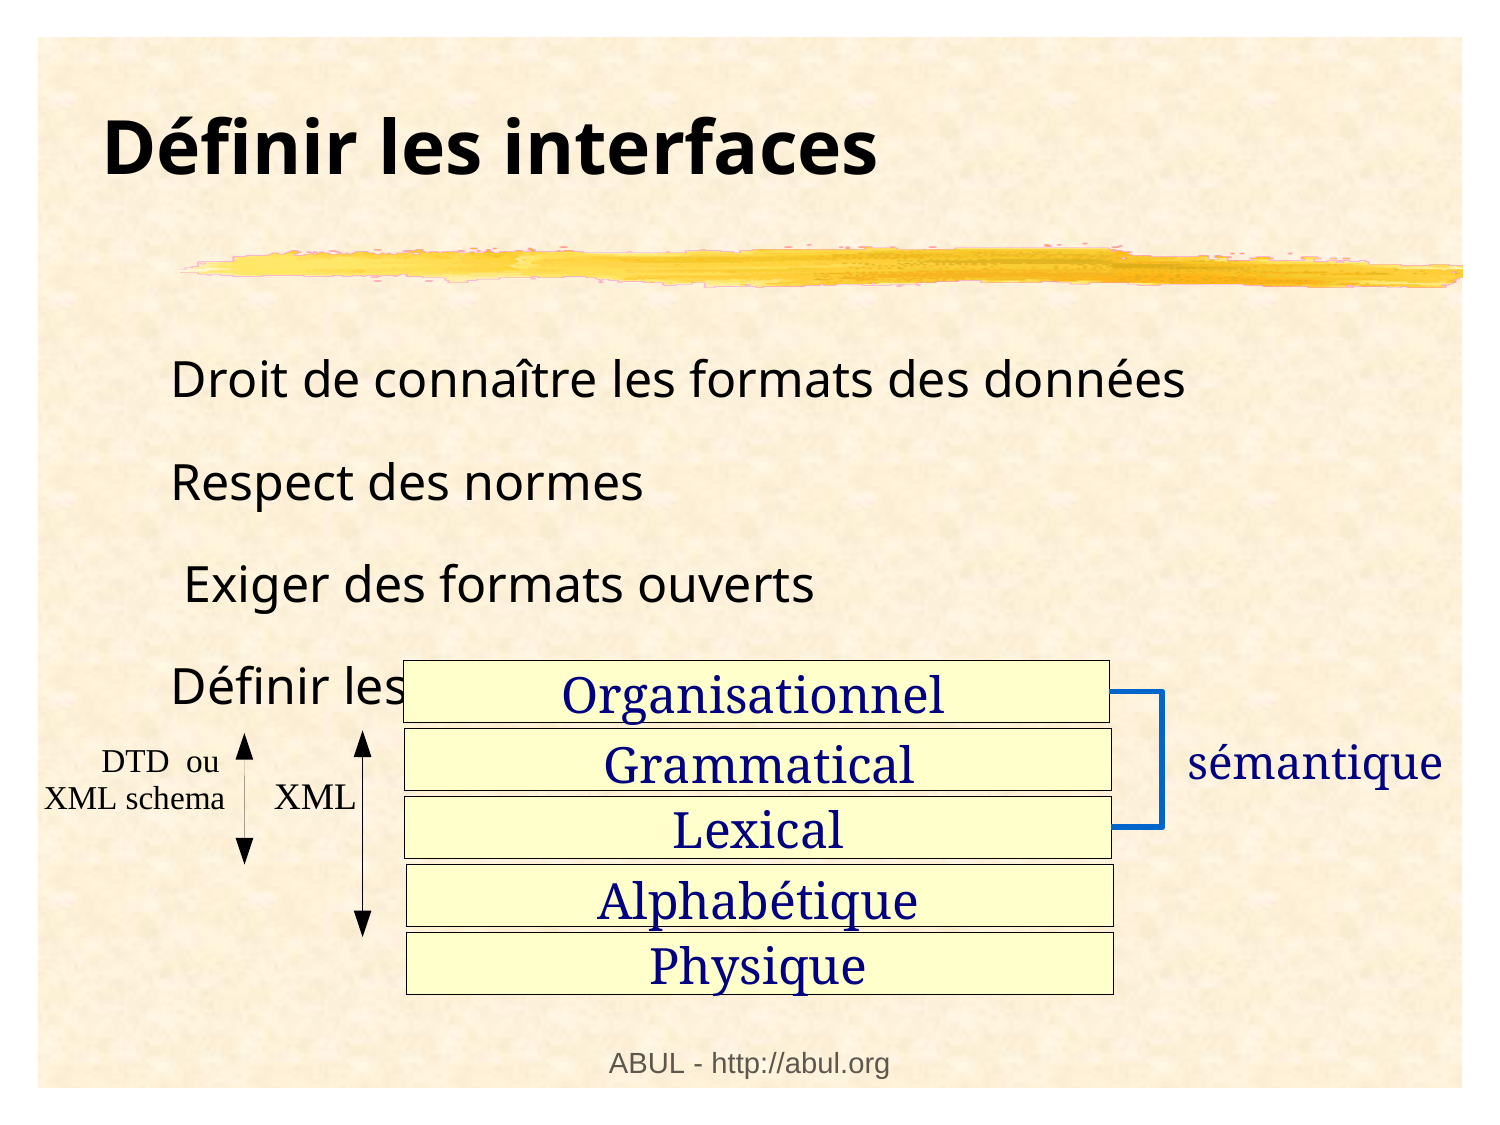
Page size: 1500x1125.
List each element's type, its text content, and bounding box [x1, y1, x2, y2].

text_box DTD ou XML schema [43, 742, 259, 836]
text_box XML [274, 775, 363, 829]
text_box [721, 990, 799, 995]
text_box Droit de connaître les formats des données Respect des normes Exiger des formats ouverts Définir les interfaces sur les 5 niveaux : [170, 309, 1382, 664]
picture [37, 37, 1463, 1088]
title Définir les interfaces [101, 39, 1312, 253]
text_box Alphabétique [421, 865, 1095, 925]
text_box [627, 719, 641, 723]
text_box Physique [421, 931, 1095, 990]
text_box Lexical [421, 795, 1095, 854]
text_box sémantique [1168, 730, 1463, 789]
text_box [643, 660, 1110, 723]
text_box [404, 796, 1112, 859]
text_box [803, 932, 1114, 995]
text_box [404, 728, 1112, 791]
text_box Grammatical [411, 730, 1108, 789]
text_box [403, 660, 624, 723]
text_box [406, 932, 721, 995]
text_box Organisationnel [413, 660, 1093, 719]
text_box [406, 864, 1114, 927]
